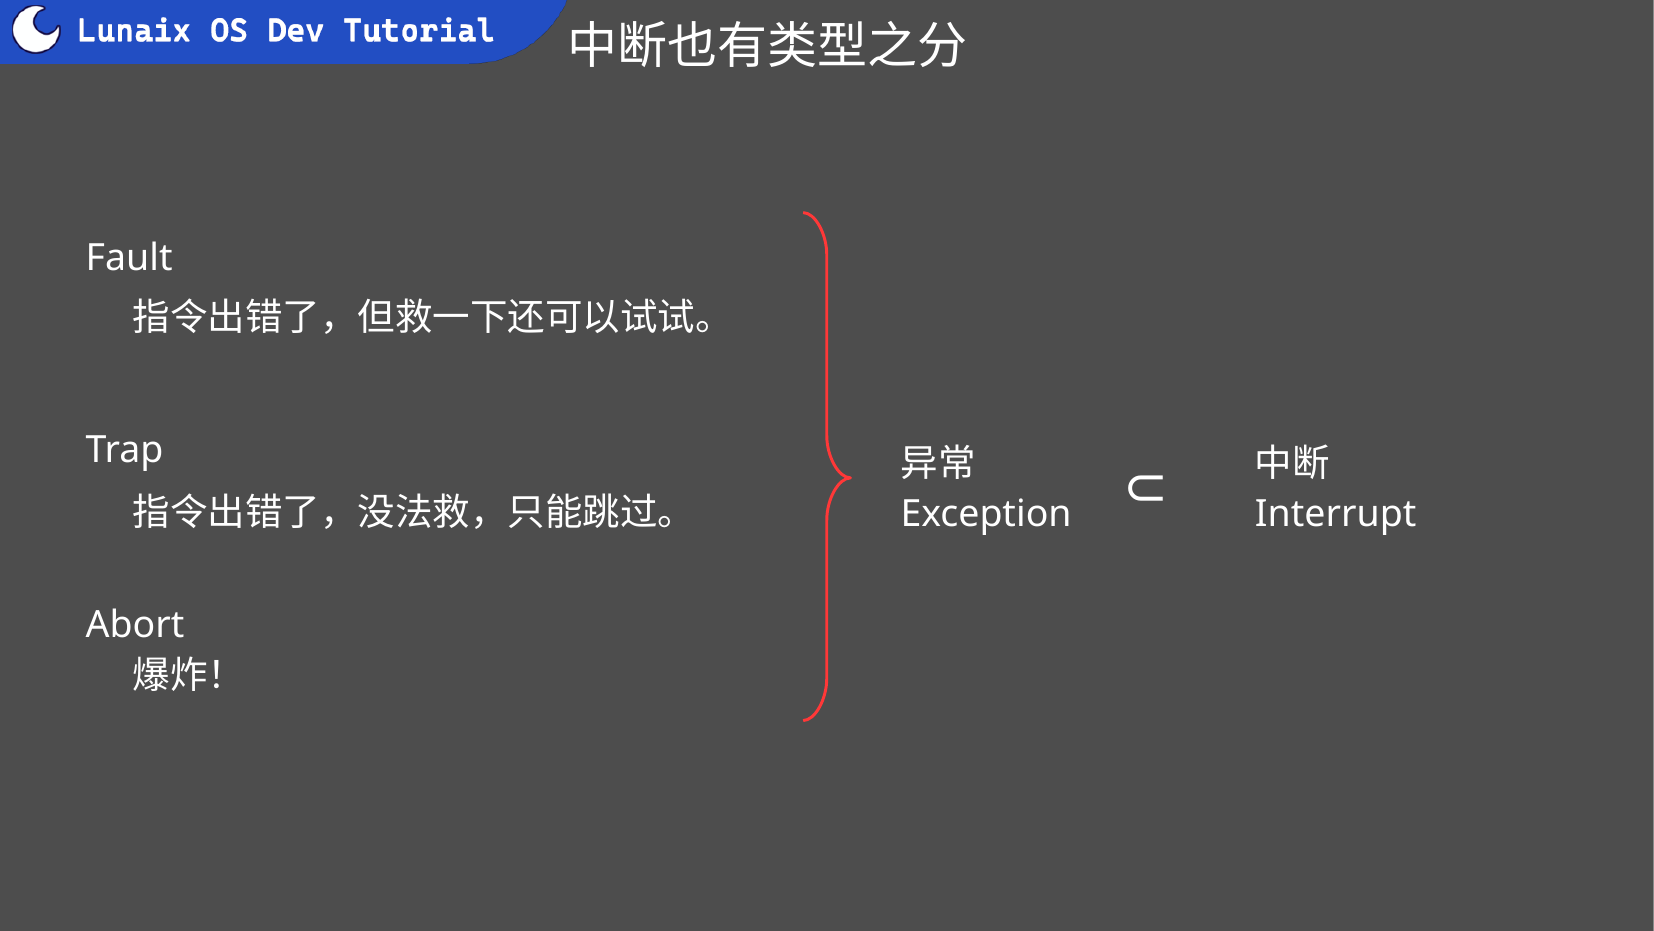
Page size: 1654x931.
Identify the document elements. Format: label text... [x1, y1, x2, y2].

text_box Fault [70, 222, 213, 280]
text_box Trap [70, 415, 213, 473]
title 中断也有类型之分 [566, 0, 1654, 83]
text_box 指令出错了，没法救，只能跳过。 [118, 474, 768, 544]
text_box 异常 Exception [885, 425, 1146, 537]
picture [0, 0, 1654, 931]
text_box ⊂ [1086, 438, 1205, 532]
text_box 中断 Interrupt [1240, 425, 1501, 537]
text_box Abort [70, 590, 213, 648]
text_box 爆炸！ [118, 637, 768, 707]
text_box 指令出错了，但救一下还可以试试。 [118, 279, 756, 349]
